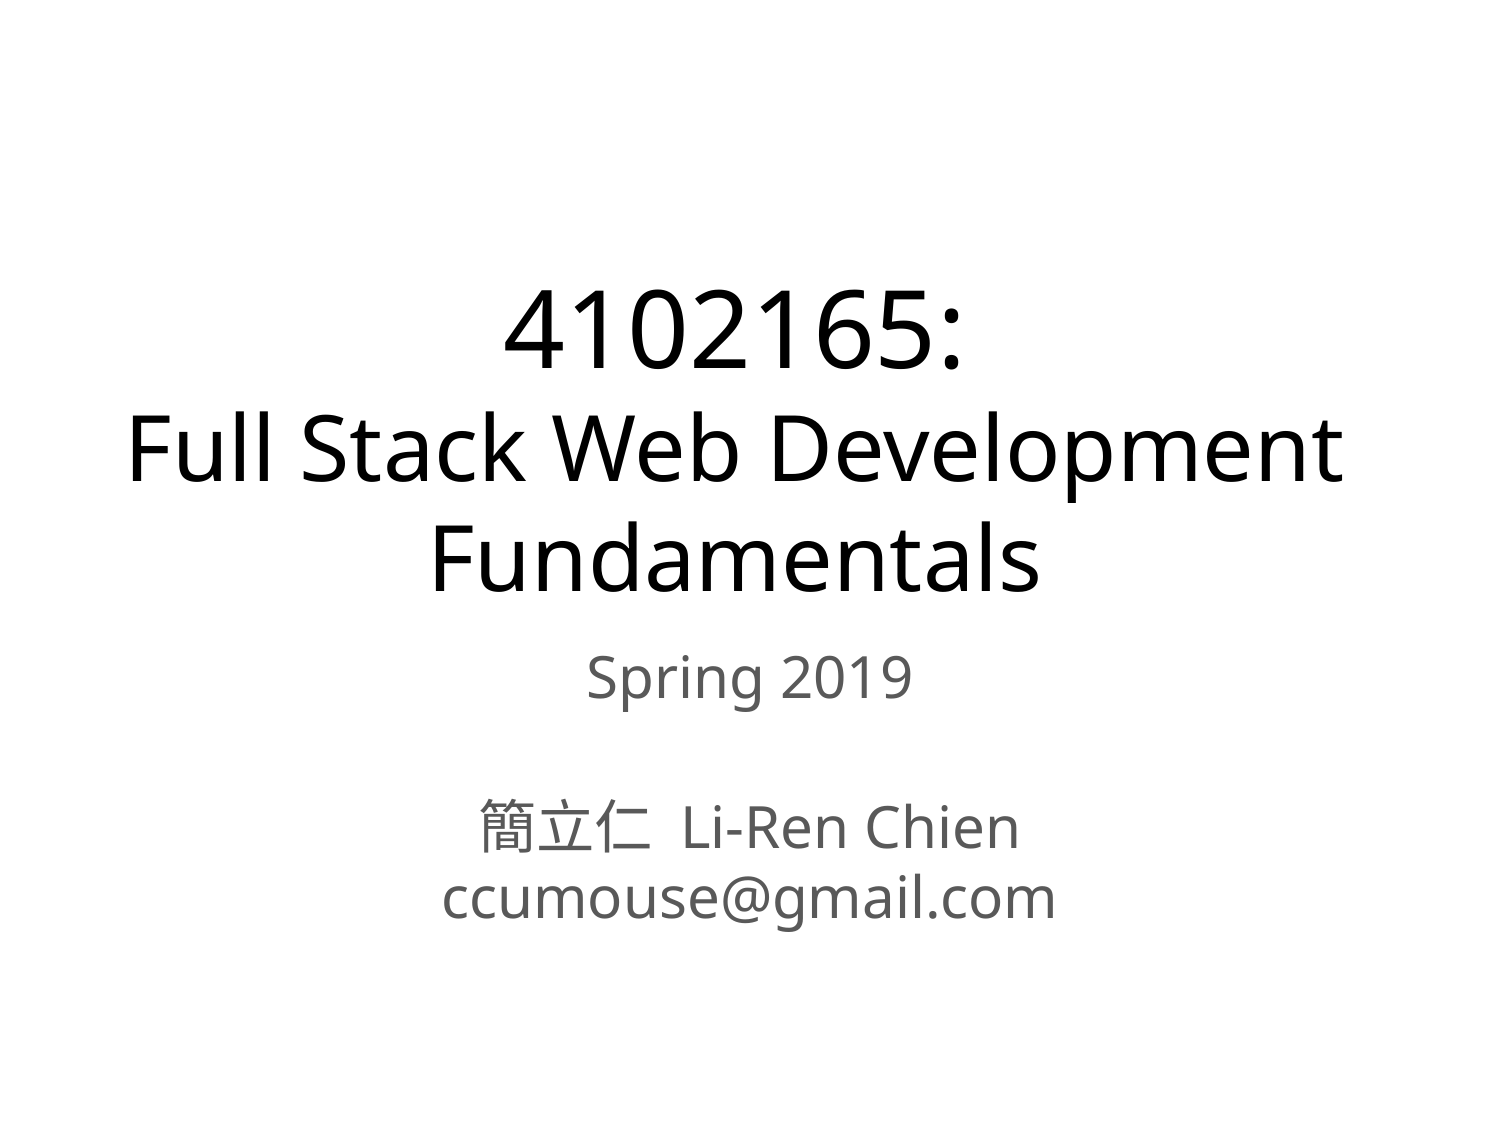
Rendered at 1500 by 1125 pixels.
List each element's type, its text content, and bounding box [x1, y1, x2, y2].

text_box Spring 2019 簡立仁 Li-Ren Chien ccumouse@gmail.com [51, 625, 1449, 949]
text_box 4102165: Full Stack Web Development Fundamentals [36, 176, 1434, 626]
